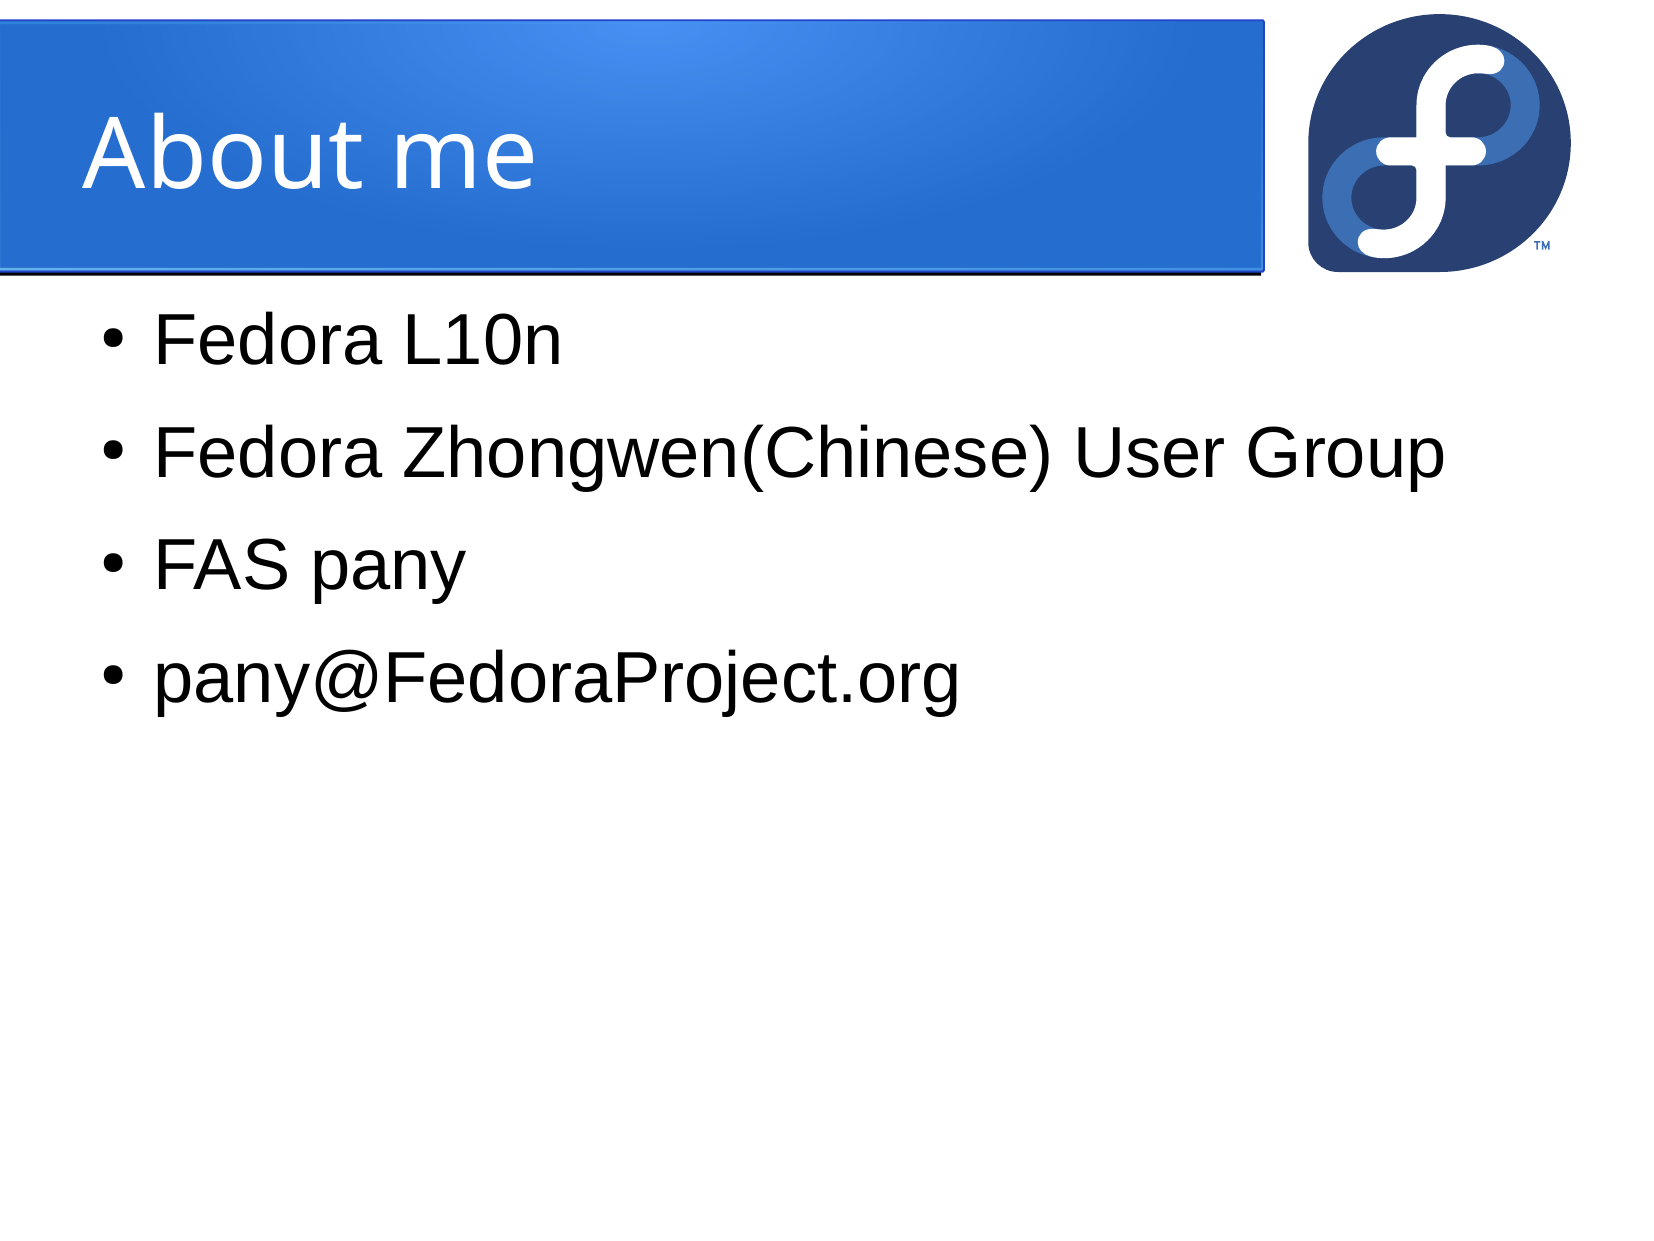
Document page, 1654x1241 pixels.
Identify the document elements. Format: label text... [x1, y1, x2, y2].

list Fedora L10n Fedora Zhongwen(Chinese) User Group FAS pany pany@FedoraProject.org [82, 299, 1571, 1019]
title About me [82, 47, 1235, 252]
